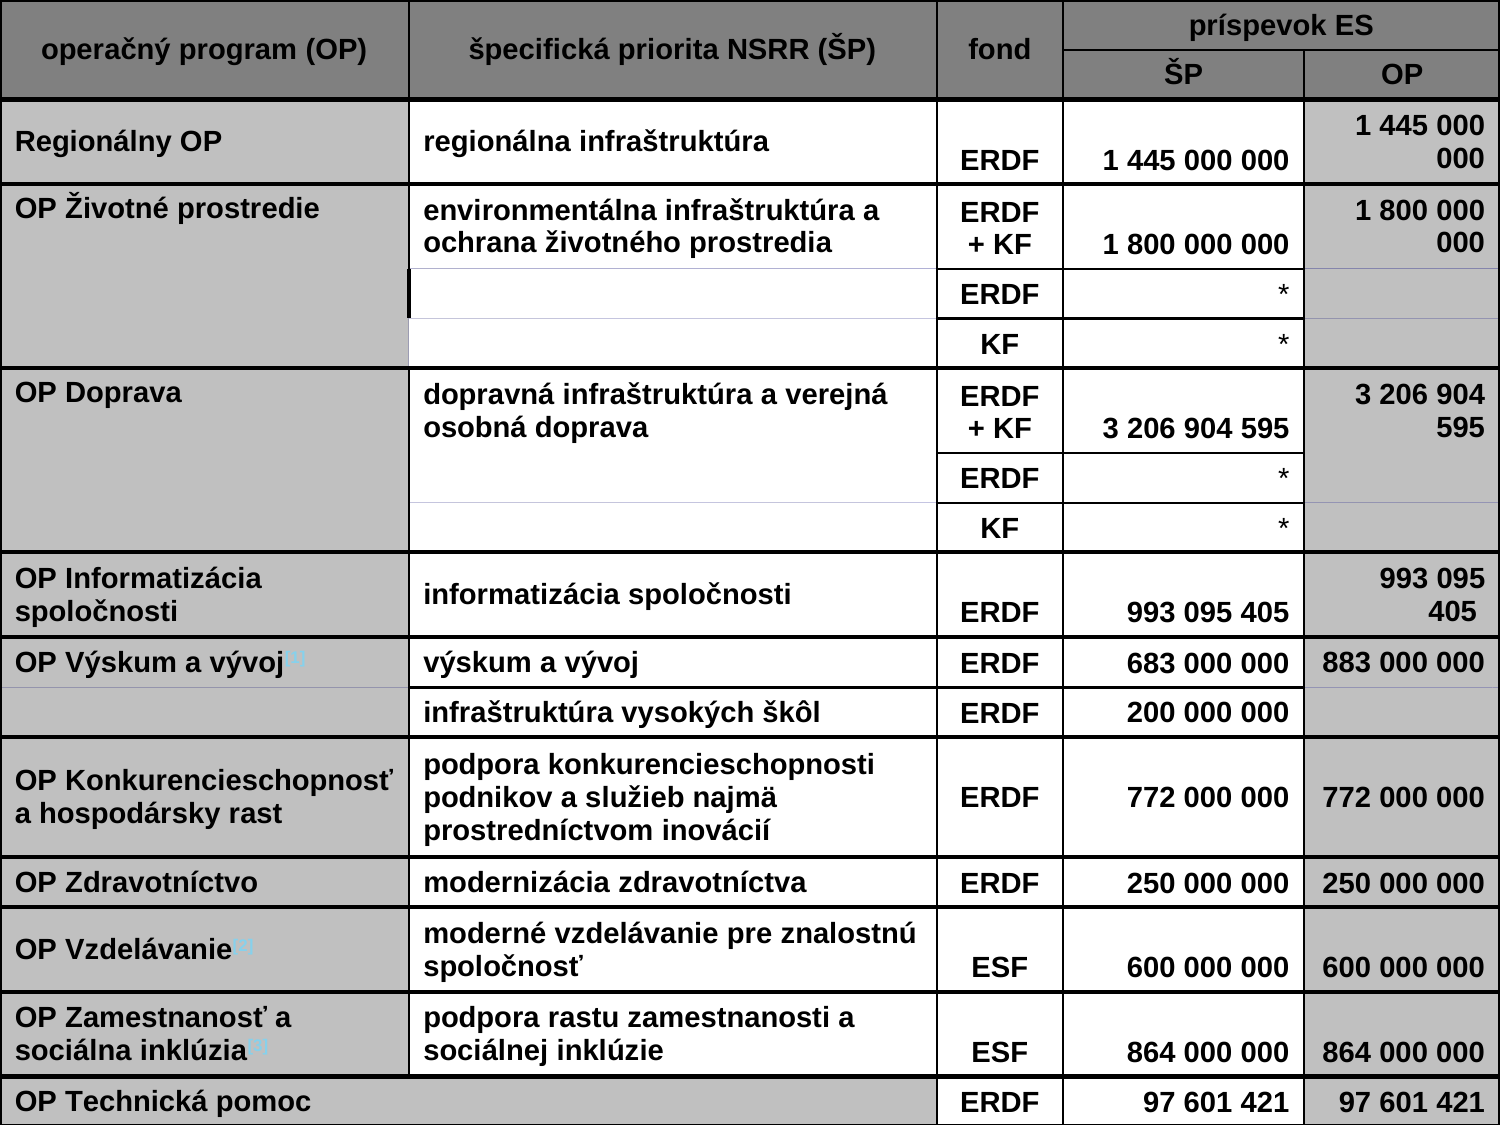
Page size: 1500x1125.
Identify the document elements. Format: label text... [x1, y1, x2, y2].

text_box ERDF [938, 689, 1062, 735]
text_box OP Vzdelávanie[2] [2, 909, 408, 990]
text_box 250 000 000 [1064, 859, 1303, 905]
text_box modernizácia zdravotníctva [410, 859, 936, 905]
text_box infraštruktúra vysokých škôl [410, 689, 936, 735]
text_box 683 000 000 [1064, 639, 1303, 686]
text_box Regionálny OP [2, 102, 408, 182]
text_box OP Informatizácia spoločnosti [2, 554, 408, 635]
text_box fond [938, 2, 1062, 97]
text_box 97 601 421 [1305, 1079, 1498, 1124]
text_box ERDF [938, 270, 1062, 317]
text_box 883 000 000 [1305, 639, 1498, 688]
text_box * [1064, 270, 1303, 317]
text_box dopravná infraštruktúra a verejná osobná doprava [410, 370, 936, 453]
text_box OP [1305, 51, 1498, 97]
text_box informatizácia spoločnosti [410, 554, 936, 635]
text_box 3 206 904 595 [1305, 370, 1498, 453]
text_box * [1064, 504, 1303, 550]
text_box špecifická priorita NSRR (ŠP) [410, 2, 936, 97]
text_box 772 000 000 [1305, 739, 1498, 855]
text_box [2, 688, 408, 735]
text_box 1 445 000 000 [1064, 102, 1303, 182]
text_box 250 000 000 [1305, 859, 1498, 905]
text_box [1305, 688, 1498, 735]
text_box OP Výskum a vývoj[1] [2, 639, 408, 688]
text_box operačný program (OP) [2, 2, 408, 97]
text_box ERDF + KF [938, 186, 1062, 268]
text_box 600 000 000 [1064, 909, 1303, 990]
text_box ERDF [938, 554, 1062, 635]
text_box OP Zdravotníctvo [2, 859, 408, 905]
text_box ERDF [938, 739, 1062, 855]
text_box 993 095 405 [1305, 554, 1498, 635]
text_box KF [938, 320, 1062, 366]
text_box 864 000 000 [1064, 994, 1303, 1074]
text_box * [1064, 454, 1303, 502]
text_box príspevok ES [1064, 2, 1498, 49]
text_box environmentálna infraštruktúra a ochrana životného prostredia [410, 186, 936, 269]
text_box ERDF [938, 859, 1062, 905]
text_box 993 095 405 [1064, 554, 1303, 635]
text_box podpora rastu zamestnanosti a sociálnej inklúzie [410, 994, 936, 1074]
text_box výskum a vývoj [410, 639, 936, 686]
text_box regionálna infraštruktúra [410, 102, 936, 182]
text_box 200 000 000 [1064, 689, 1303, 735]
text_box ERDF [938, 1079, 1062, 1124]
text_box OP Zamestnanosť a sociálna inklúzia[3] [2, 994, 408, 1074]
text_box 772 000 000 [1064, 739, 1303, 855]
text_box 97 601 421 [1064, 1079, 1303, 1124]
text_box KF [938, 504, 1062, 550]
text_box [409, 269, 936, 366]
text_box ERDF + KF [938, 370, 1062, 452]
text_box 600 000 000 [1305, 909, 1498, 990]
text_box 1 800 000 000 [1305, 186, 1498, 269]
text_box ERDF [938, 639, 1062, 686]
text_box ESF [938, 909, 1062, 990]
text_box ERDF [938, 102, 1062, 182]
text_box ŠP [1064, 51, 1303, 97]
text_box 1 445 000 000 [1305, 102, 1498, 182]
text_box ERDF [938, 454, 1062, 502]
text_box podpora konkurencieschopnosti podnikov a služieb najmä prostredníctvom inovácií [410, 739, 936, 855]
text_box OP Doprava [2, 370, 408, 550]
text_box * [1064, 320, 1303, 366]
text_box moderné vzdelávanie pre znalostnú spoločnosť [410, 909, 936, 990]
text_box [410, 453, 936, 550]
text_box ESF [938, 994, 1062, 1074]
text_box OP Konkurencieschopnosť a hospodársky rast [2, 739, 408, 855]
text_box [1305, 269, 1498, 366]
text_box 1 800 000 000 [1064, 186, 1303, 268]
text_box [1305, 453, 1498, 550]
text_box 3 206 904 595 [1064, 370, 1303, 452]
text_box OP Technická pomoc [2, 1079, 936, 1124]
text_box 864 000 000 [1305, 994, 1498, 1074]
text_box OP Životné prostredie [2, 186, 409, 366]
